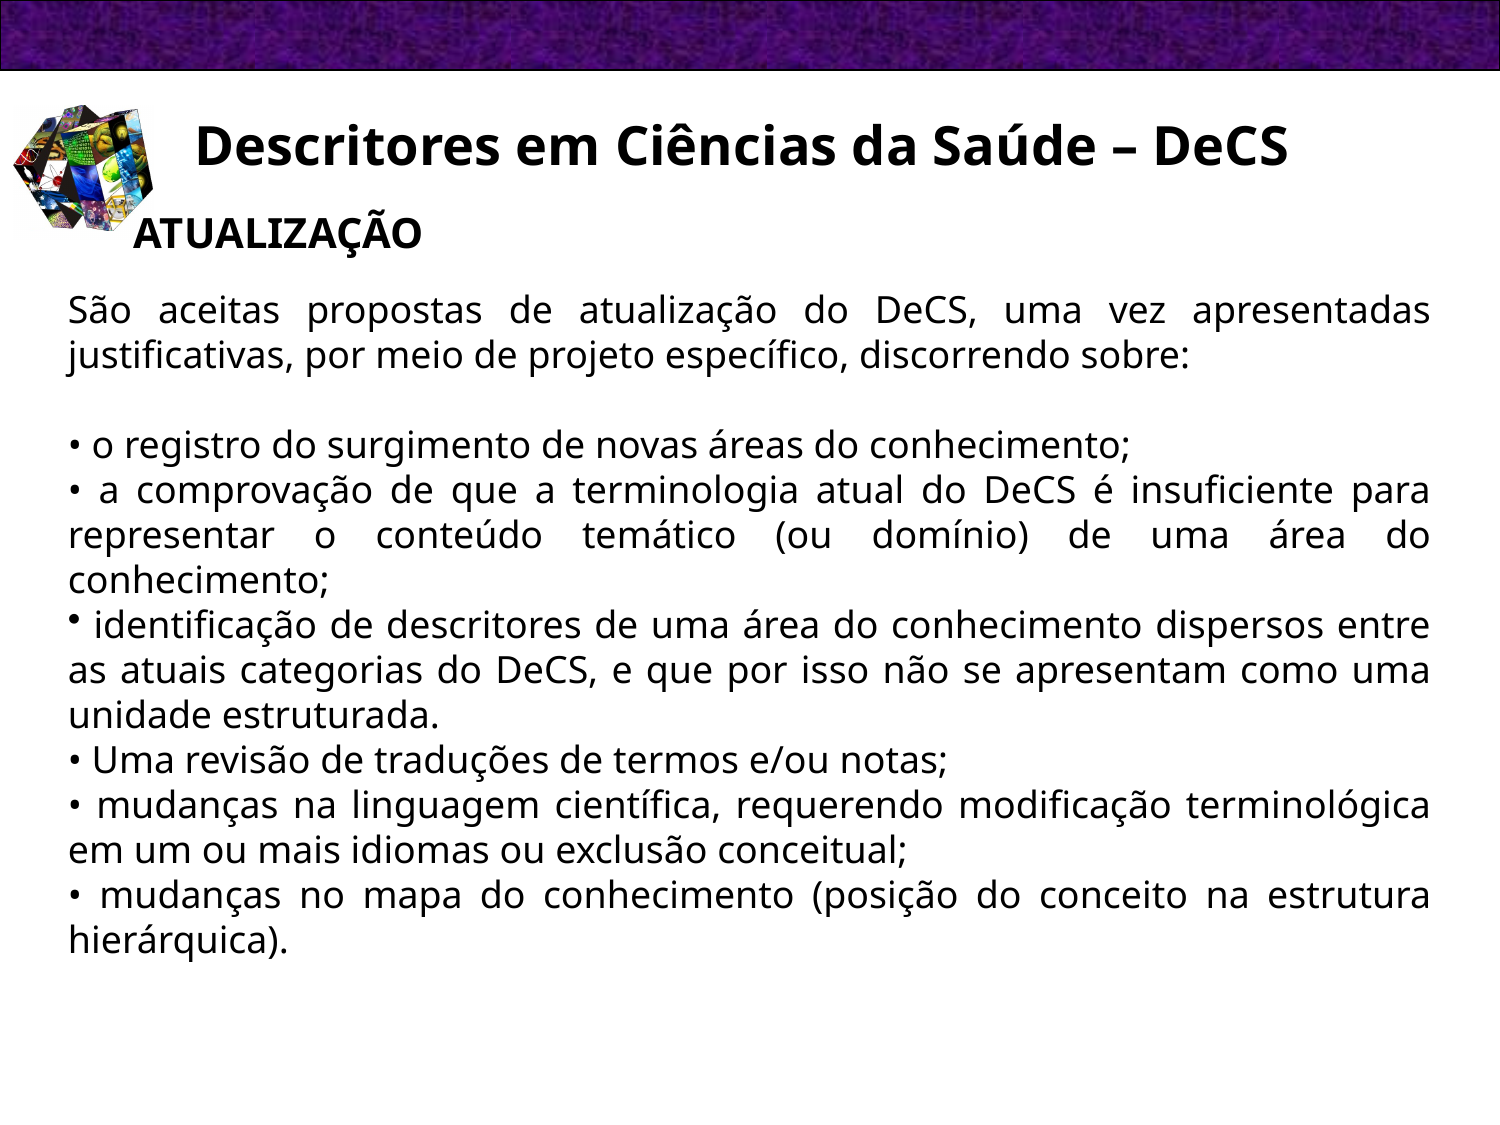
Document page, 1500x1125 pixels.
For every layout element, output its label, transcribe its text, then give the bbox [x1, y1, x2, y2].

text_box Descritores em Ciências da Saúde – DeCS [179, 104, 1500, 185]
picture [1, 1, 1499, 69]
text_box São aceitas propostas de atualização do DeCS, uma vez apresentadas justificativas, por meio de projeto específico, discorrendo sobre: • o registro do surgimento de novas áreas do conhecimento; • a comprovação de que a terminologia atual do DeCS é insuficiente para representar o conteúdo temático (ou domínio) de uma área do conhecimento; identificação de descritores de uma área do conhecimento dispersos entre as atuais categorias do DeCS, e que por isso não se apresentam como uma unidade estruturada. • Uma revisão de traduções de termos e/ou notas; • mudanças na linguagem científica, requerendo modificação terminológica em um ou mais idiomas ou exclusão conceitual; • mudanças no mapa do conhecimento (posição do conceito na estrutura hierárquica). [53, 279, 1447, 969]
text_box ATUALIZAÇÃO [119, 199, 876, 265]
